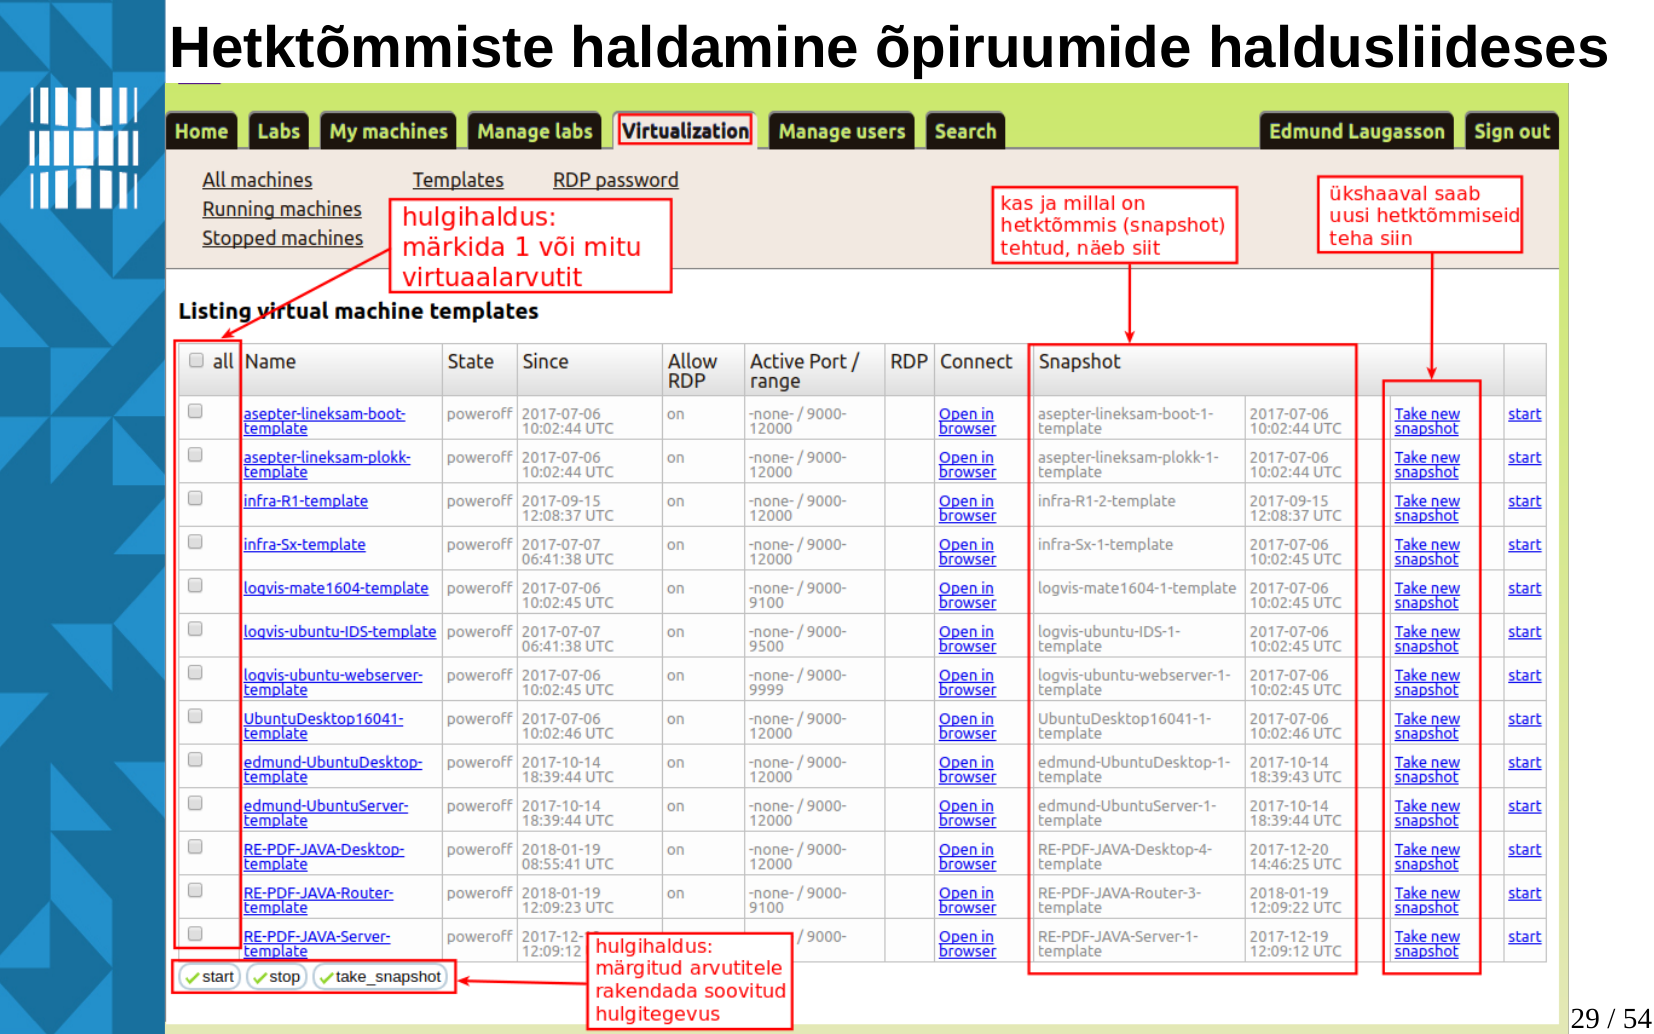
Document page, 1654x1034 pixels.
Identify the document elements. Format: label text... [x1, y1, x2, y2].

title Hetktõmmiste haldamine õpiruumide haldusliideses [169, 5, 1619, 89]
picture [165, 83, 1570, 1034]
